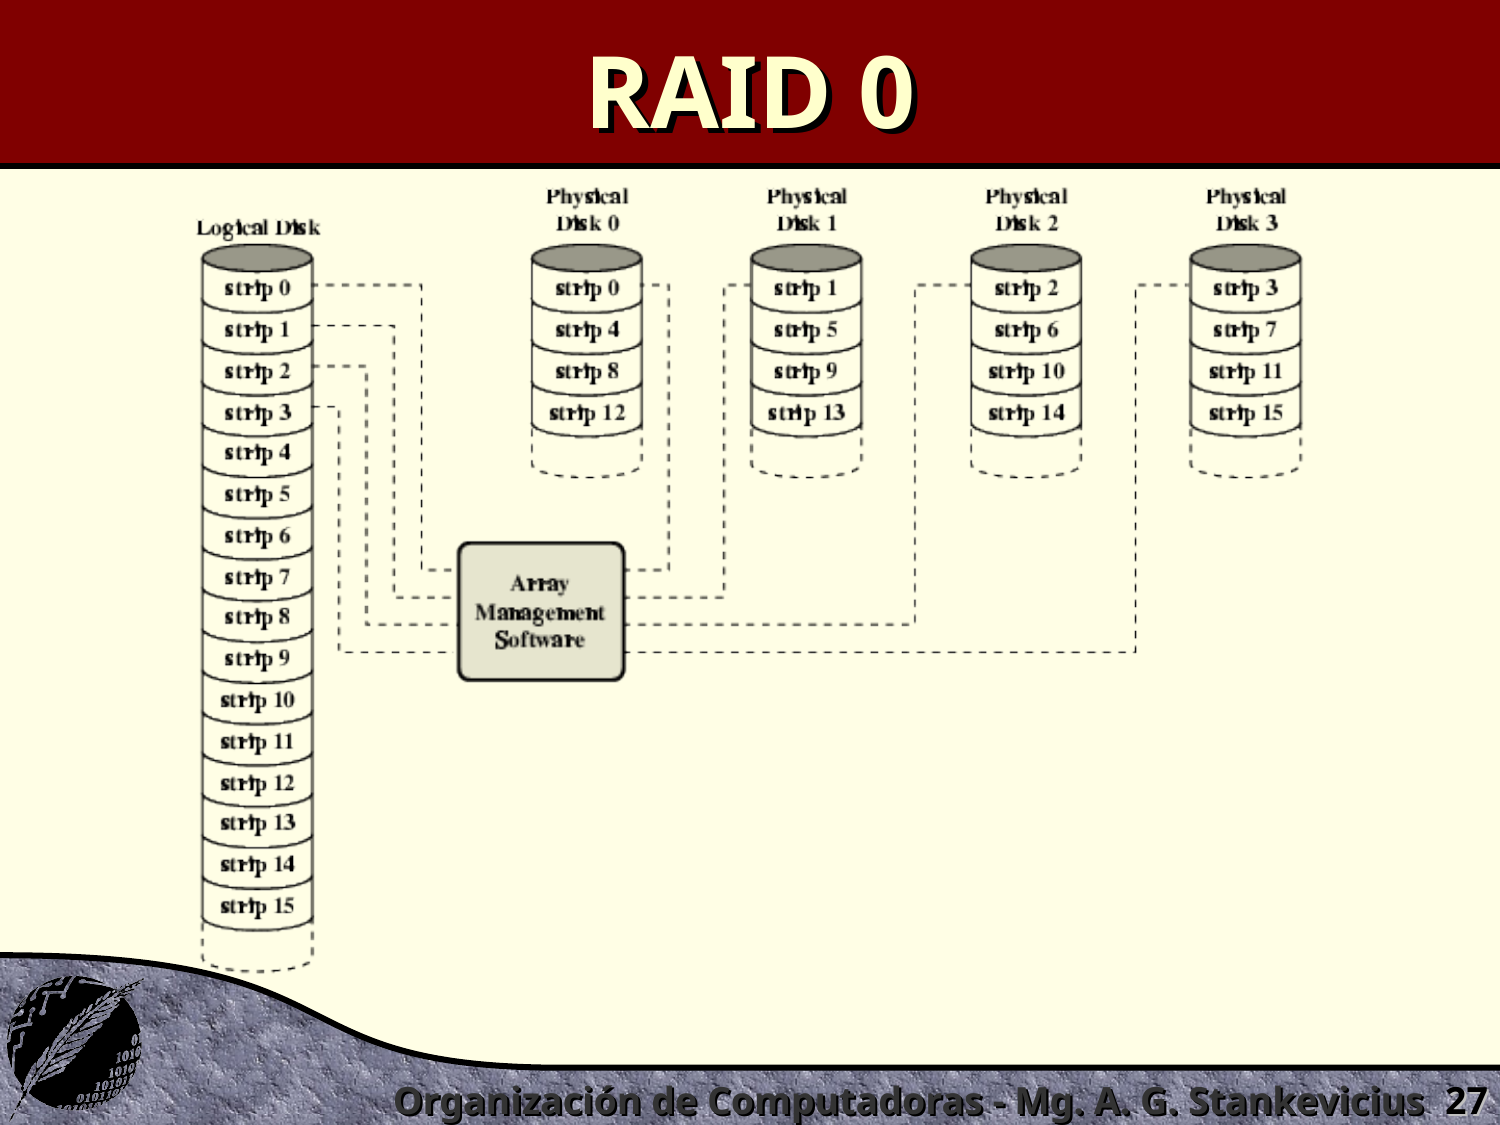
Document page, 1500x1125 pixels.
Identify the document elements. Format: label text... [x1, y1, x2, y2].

title RAID 0 [15, 5, 1485, 160]
picture [1058, 1100, 1065, 1110]
picture [0, 167, 1500, 1125]
picture [448, 1100, 455, 1110]
picture [802, 1100, 806, 1110]
